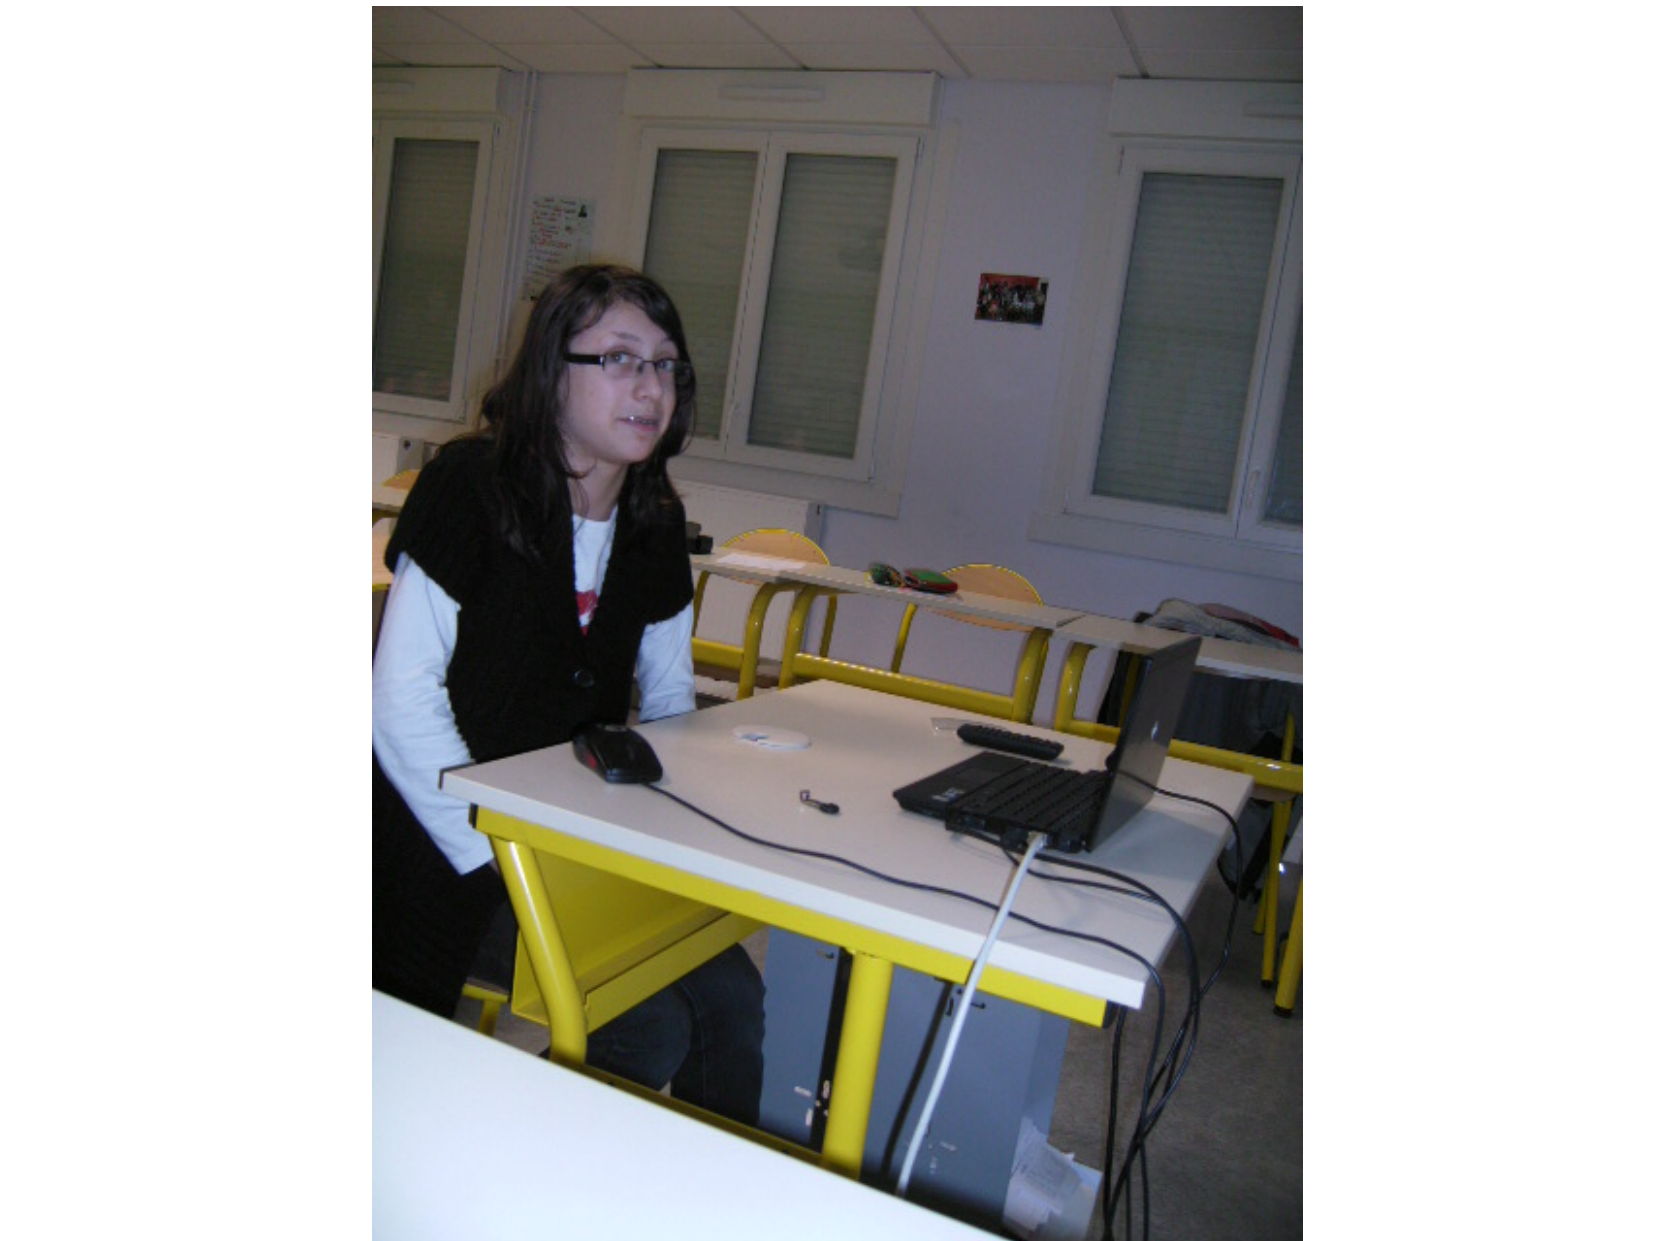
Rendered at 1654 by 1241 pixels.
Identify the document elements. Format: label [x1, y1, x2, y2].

picture [372, 6, 1303, 1241]
